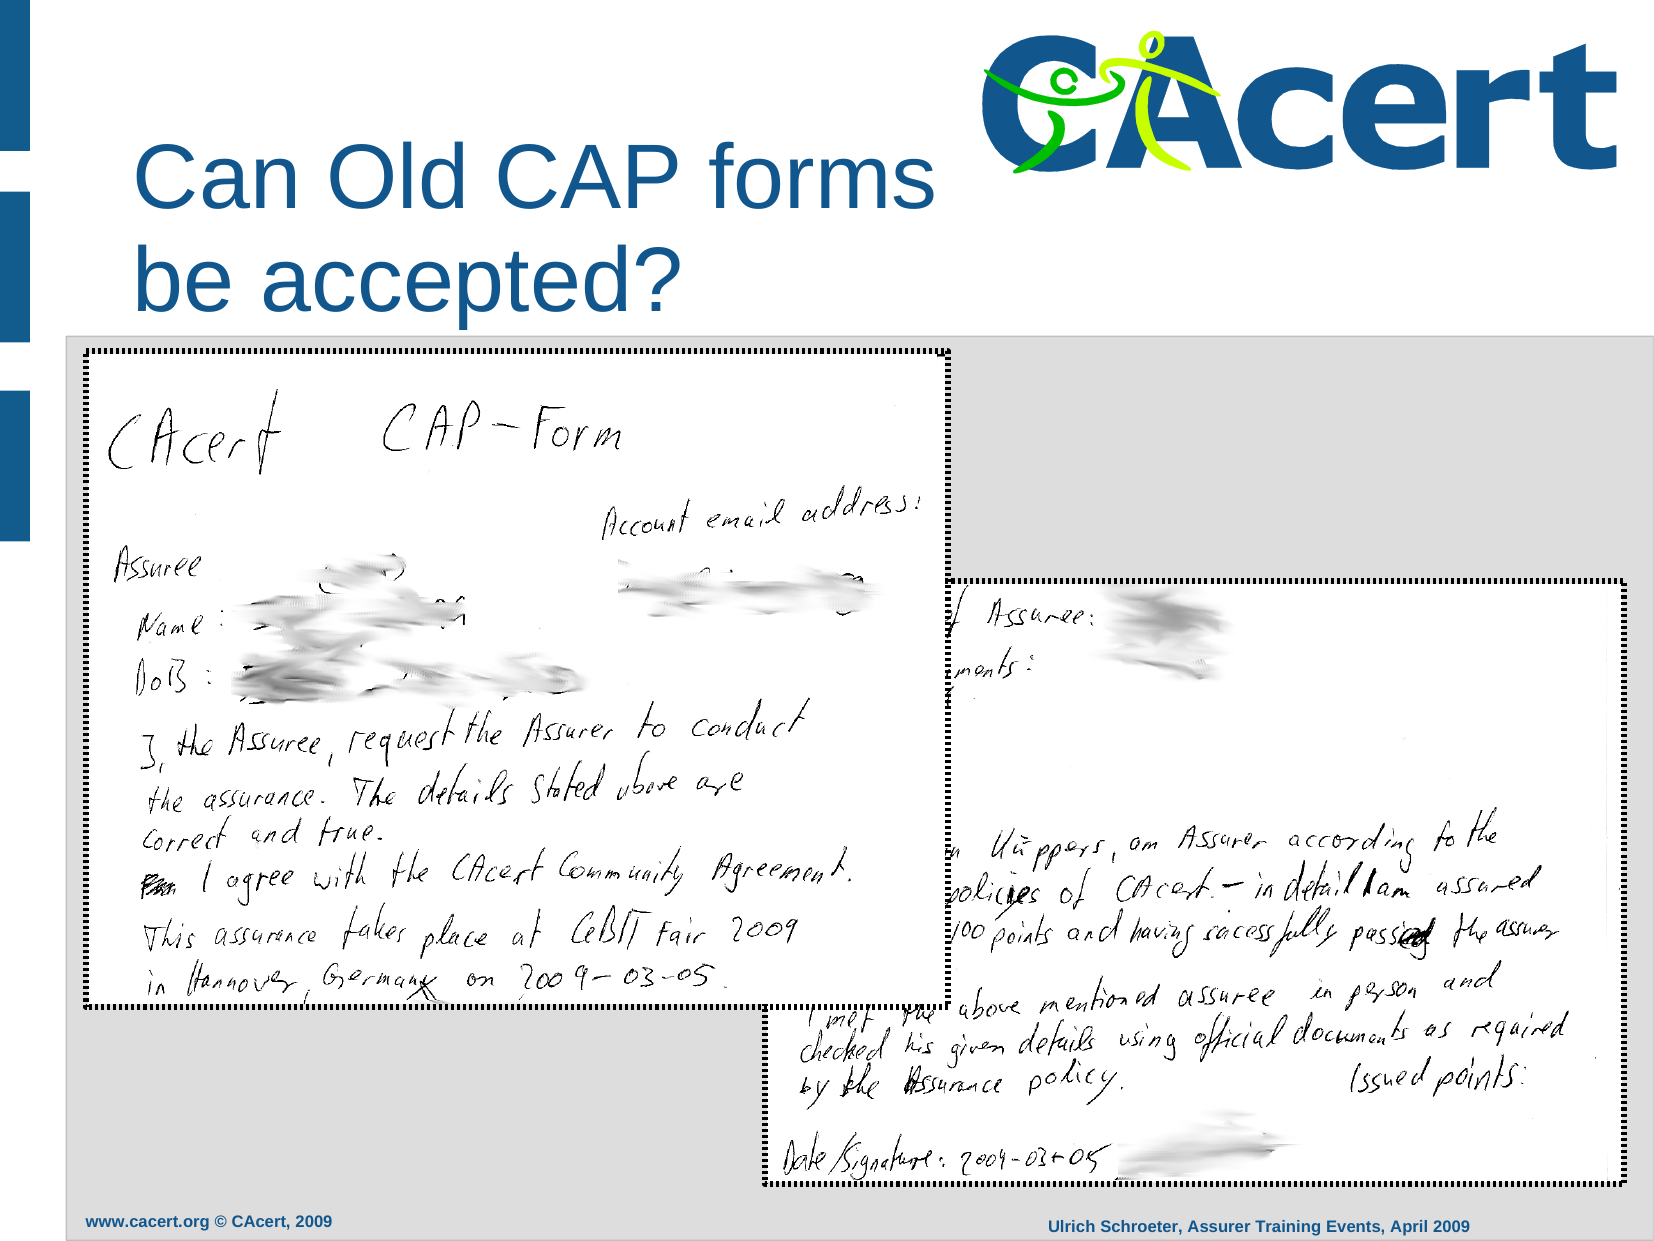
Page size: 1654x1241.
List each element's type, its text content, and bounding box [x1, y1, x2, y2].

text_box Can Old CAP forms be accepted? [118, 118, 954, 339]
picture [88, 354, 1622, 1182]
